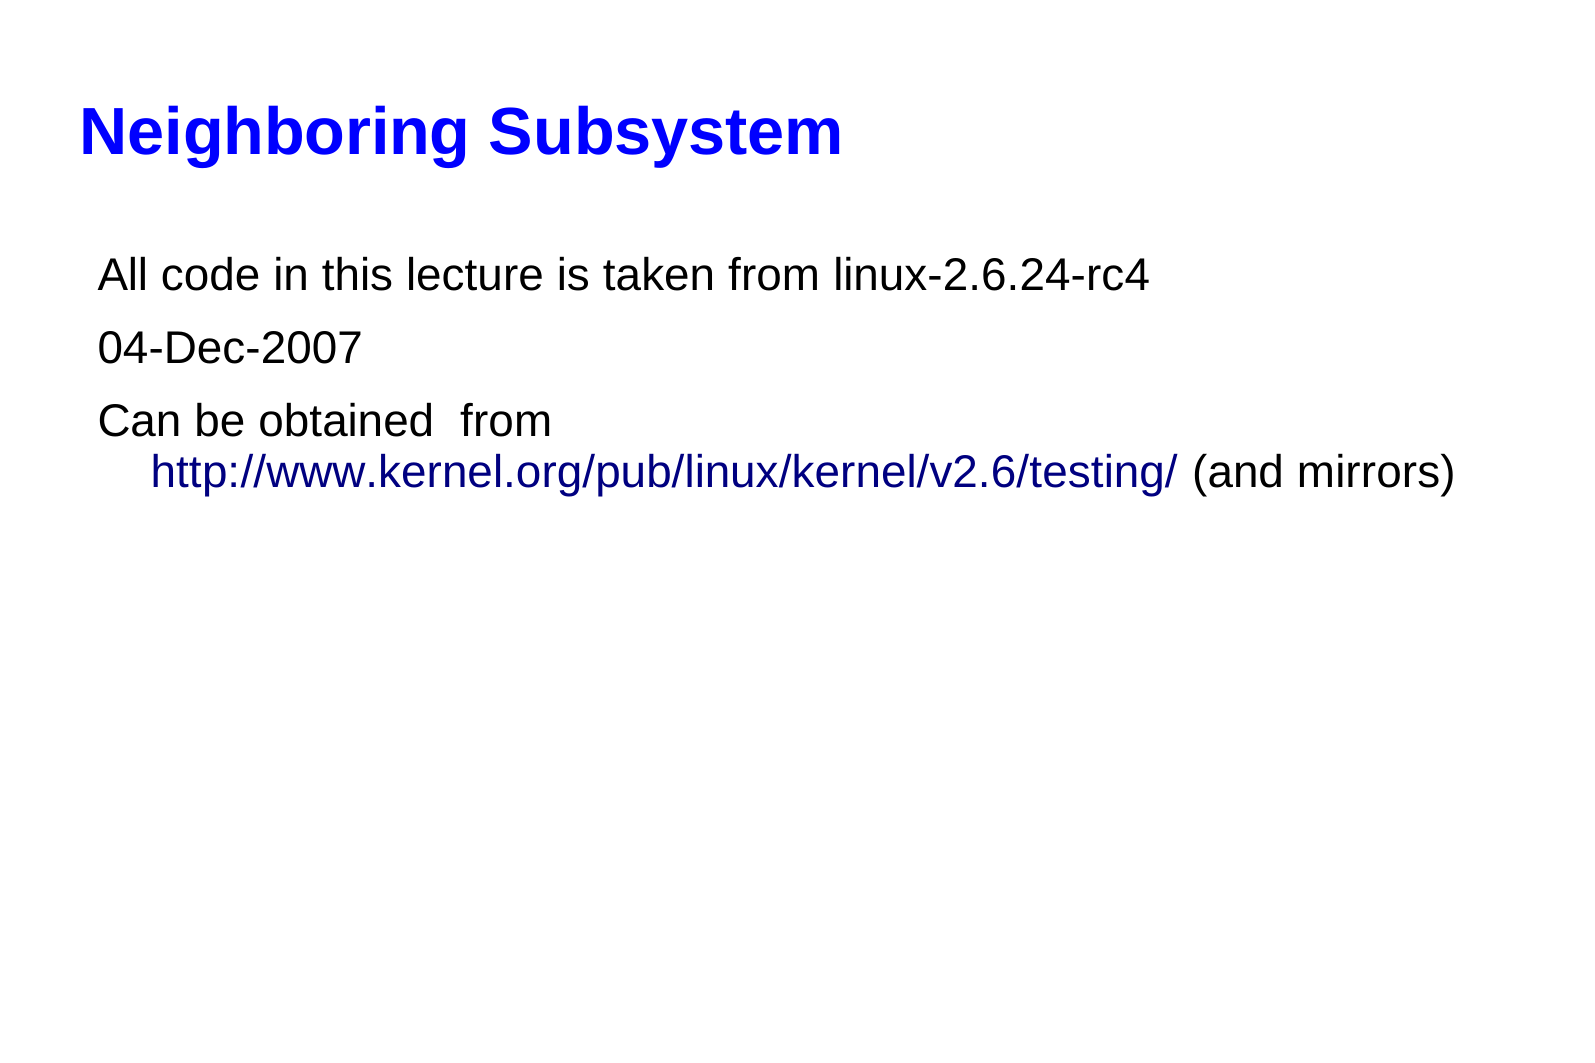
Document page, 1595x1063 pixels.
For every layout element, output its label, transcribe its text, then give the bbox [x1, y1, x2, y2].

list All code in this lecture is taken from linux-2.6.24-rc4 04-Dec-2007 Can be obtained from http://www.kernel.org/pub/linux/kernel/v2.6/testing/ (and mirrors) [79, 248, 1515, 936]
title Neighboring Subsystem [79, 49, 1515, 213]
